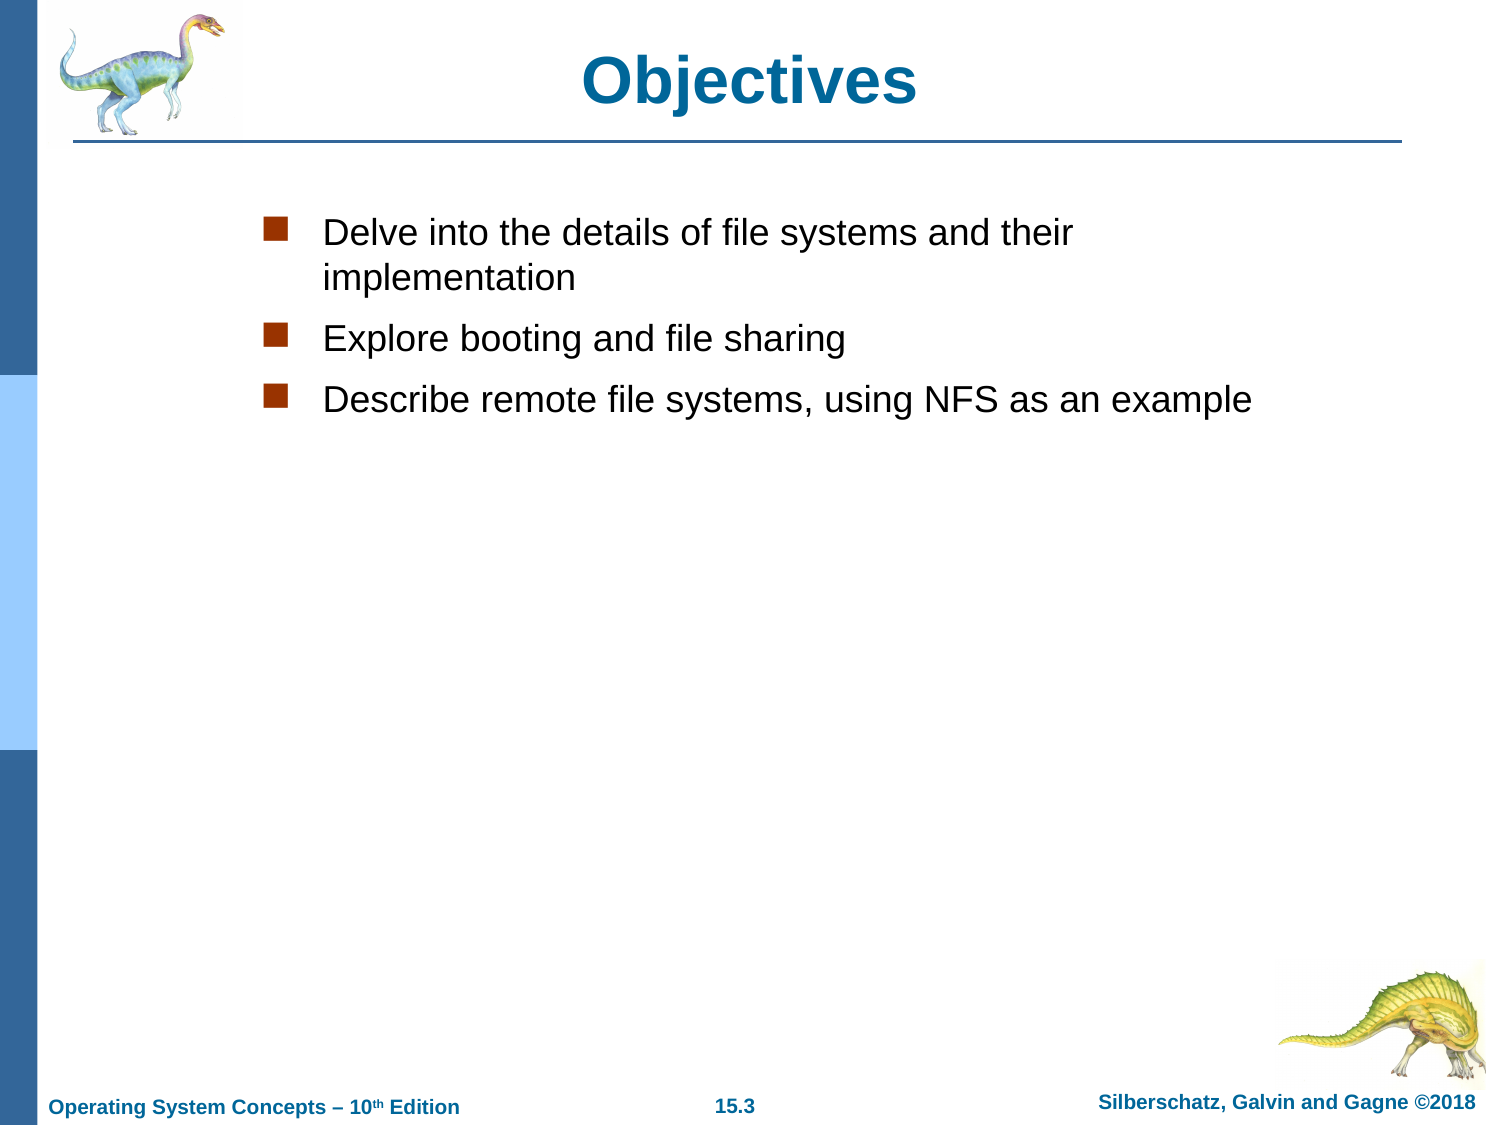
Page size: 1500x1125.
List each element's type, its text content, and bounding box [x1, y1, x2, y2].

list Delve into the details of file systems and their implementation Explore booting and file sharing Describe remote file systems, using NFS as an example [251, 199, 1343, 944]
picture [1415, 1094, 1423, 1099]
title Objectives [75, 29, 1426, 125]
picture [1275, 959, 1486, 1090]
picture [46, 0, 243, 149]
